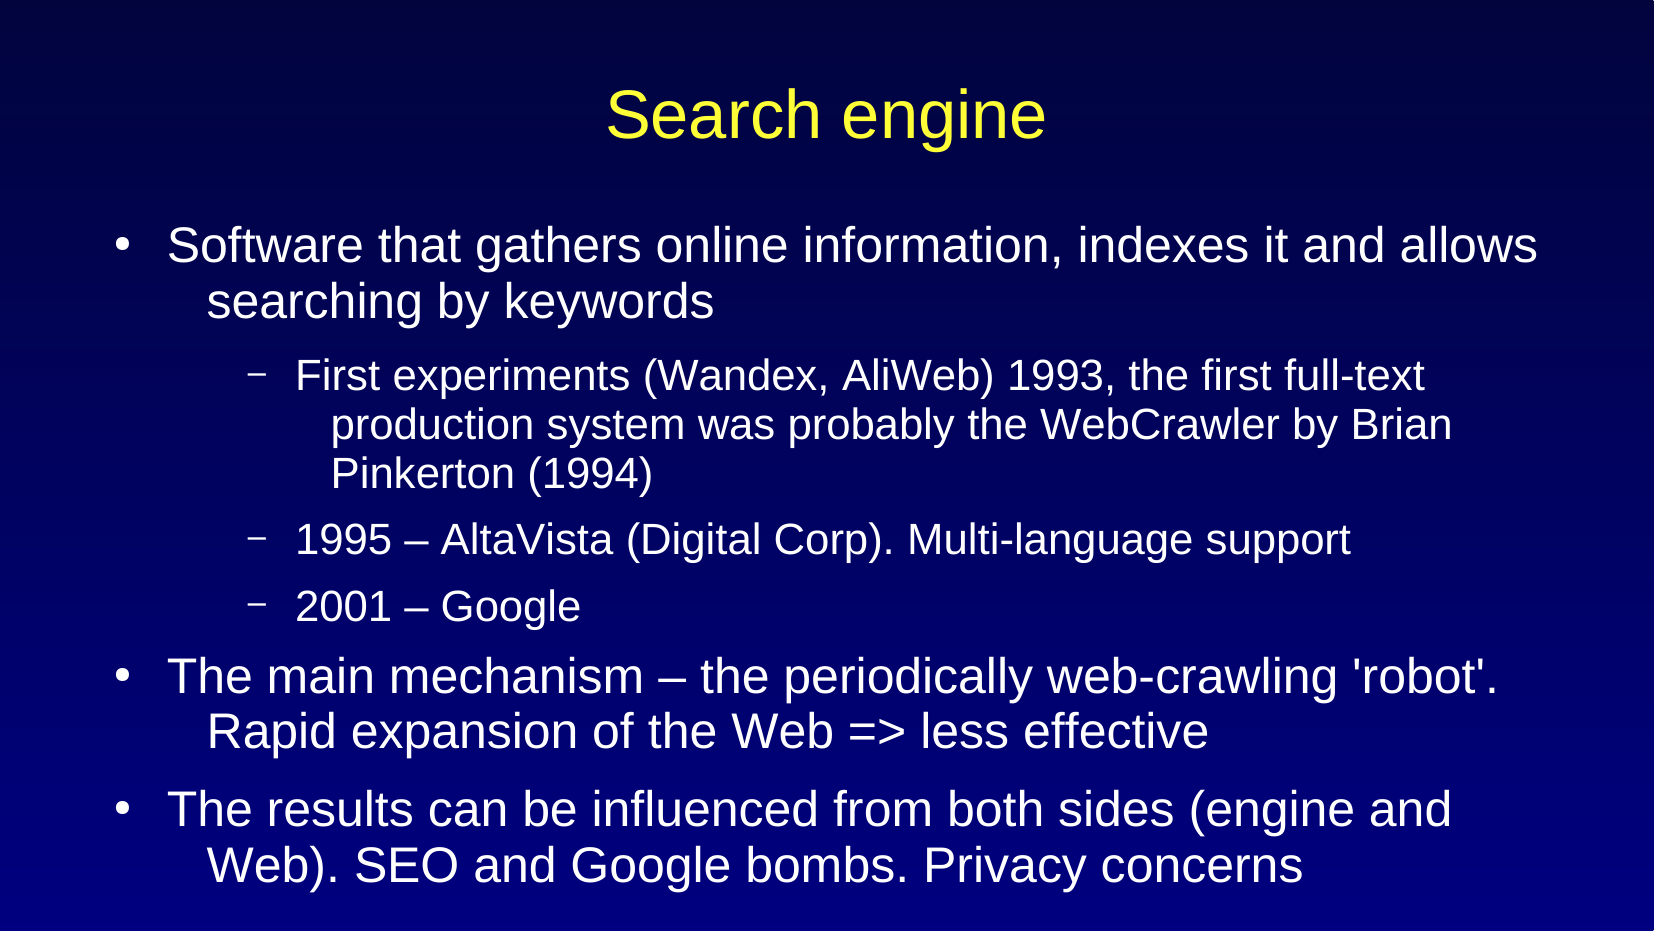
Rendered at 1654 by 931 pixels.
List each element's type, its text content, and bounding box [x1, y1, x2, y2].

title Search engine [82, 37, 1571, 193]
list Software that gathers online information, indexes it and allows searching by keywords First experiments (Wandex, AliWeb) 1993, the first full-text production system was probably the WebCrawler by Brian Pinkerton (1994) 1995 – AltaVista (Digital Corp). Multi-language support 2001 – Google The main mechanism – the periodically web-crawling 'robot'. Rapid expansion of the Web => less effective The results can be influenced from both sides (engine and Web). SEO and Google bombs. Privacy concerns [82, 217, 1571, 894]
